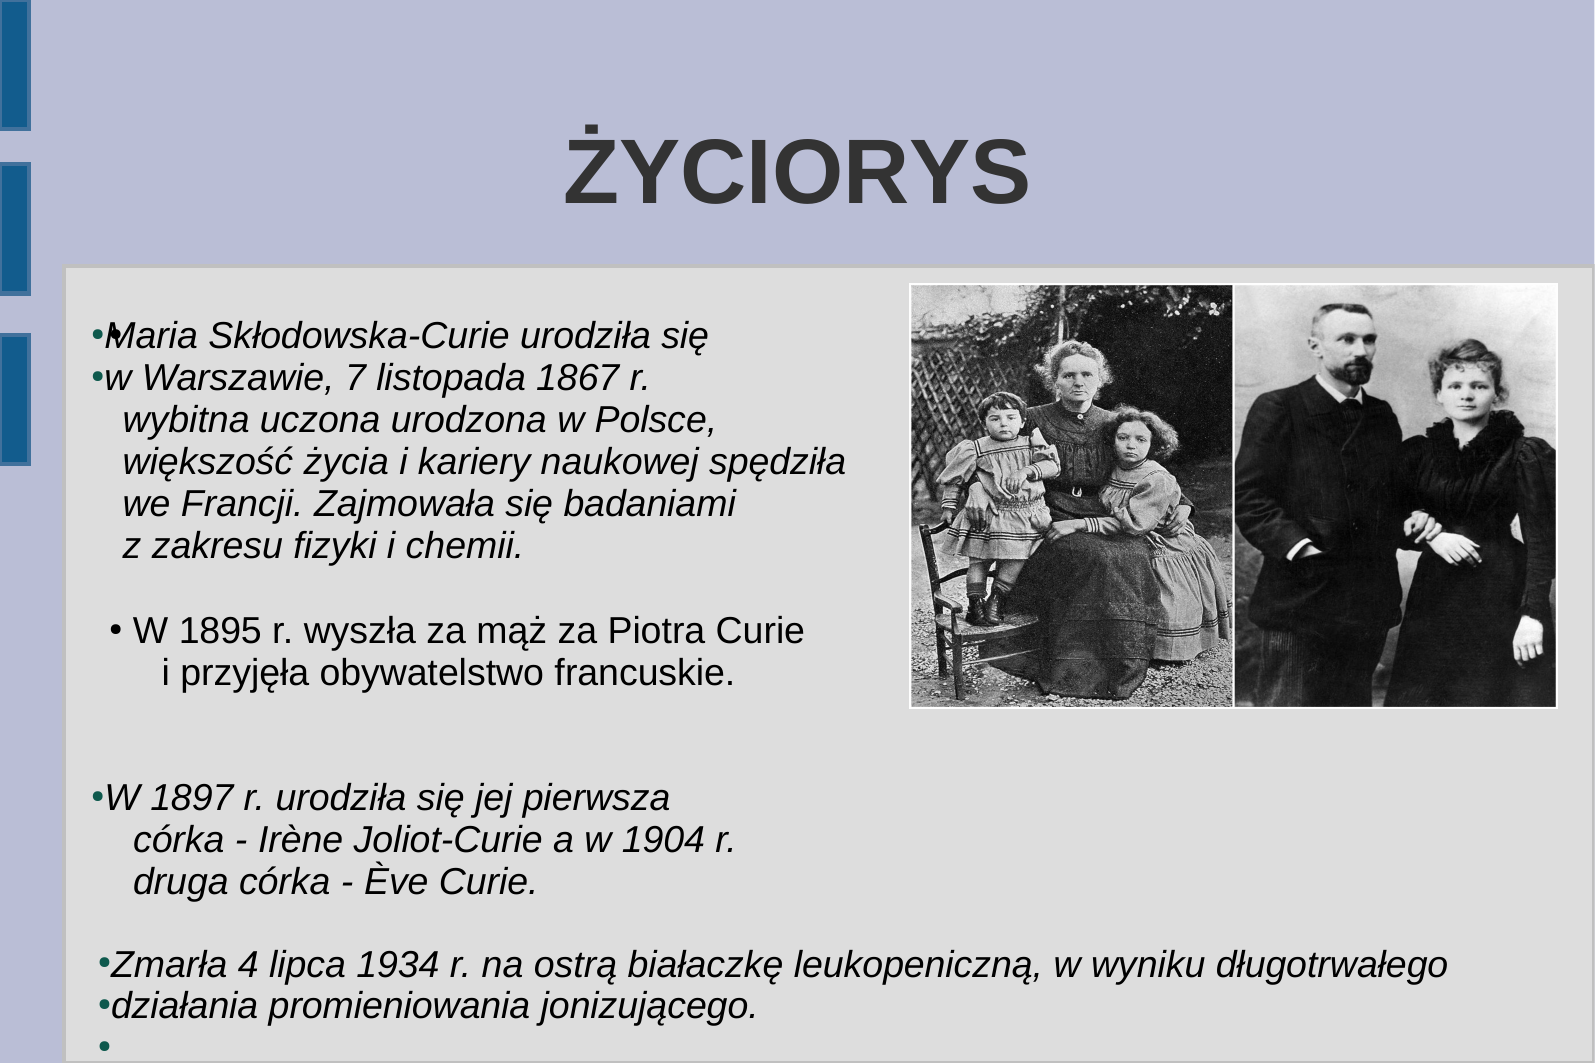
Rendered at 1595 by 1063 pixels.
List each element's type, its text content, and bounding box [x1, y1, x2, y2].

picture [909, 283, 1558, 307]
text_box Maria Skłodowska-Curie urodziła się w Warszawie, 7 listopada 1867 r. wybitna uczona urodzona w Polsce, większość życia i kariery naukowej spędziła we Francji. Zajmowała się badaniami z zakresu fizyki i chemii. W 1897 r. urodziła się jej pierwsza córka - Irène Joliot-Curie a w 1904 r. druga córka - Ève Curie. [76, 307, 1595, 1063]
text_box Zmarła 4 lipca 1934 r. na ostrą białaczkę leukopeniczną, w wyniku długotrwałego działania promieniowania jonizującego. [83, 767, 1571, 1063]
title ŻYCIORYS [117, 78, 1479, 256]
text_box W 1895 r. wyszła za mąż za Piotra Curie i przyjęła obywatelstwo francuskie. [94, 602, 1595, 702]
